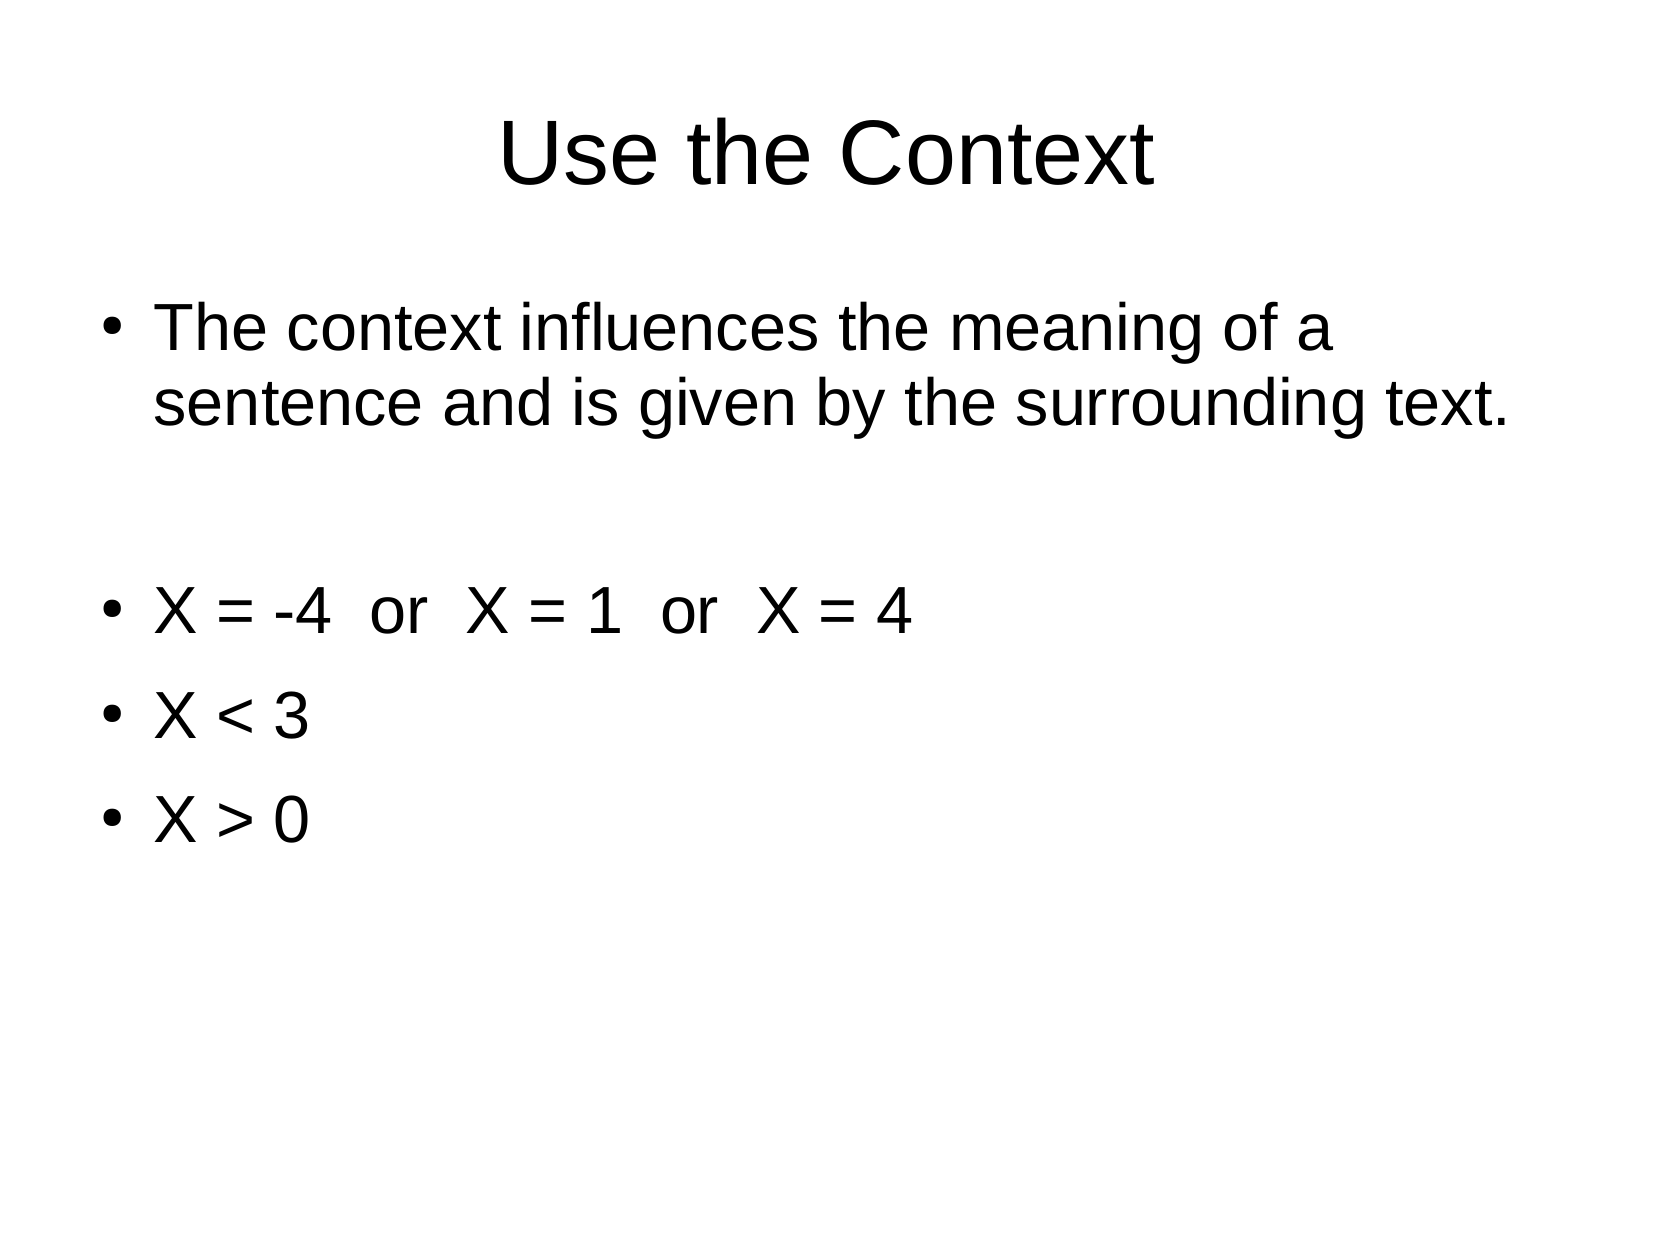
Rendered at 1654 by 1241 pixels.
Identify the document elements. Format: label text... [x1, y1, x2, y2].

title Use the Context [82, 49, 1571, 257]
list The context influences the meaning of a sentence and is given by the surrounding text. X = -4 or X = 1 or X = 4 X < 3 X > 0 [82, 290, 1571, 1010]
